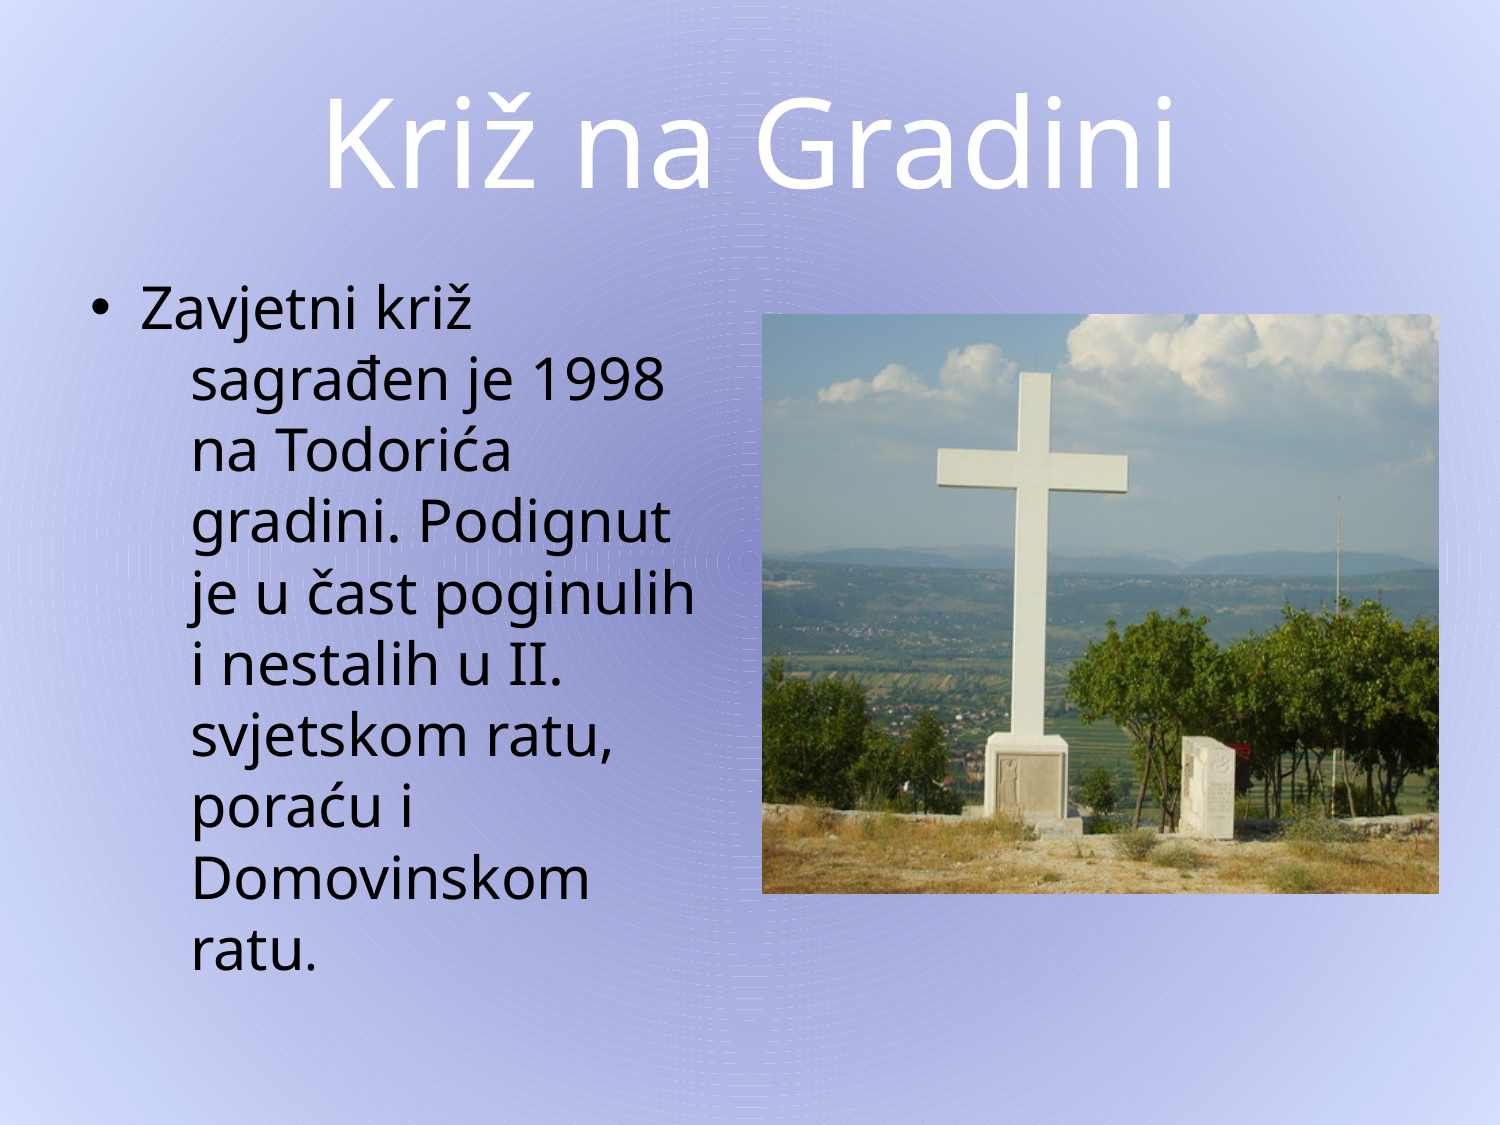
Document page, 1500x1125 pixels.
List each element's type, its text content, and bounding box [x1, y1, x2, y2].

picture [762, 314, 1439, 894]
title Križ na Gradini [75, 45, 1426, 233]
list Zavjetni križ sagrađen je 1998 na Todorića gradini. Podignut je u čast poginulih i nestalih u II. svjetskom ratu, poraću i Domovinskom ratu. [75, 262, 738, 1005]
